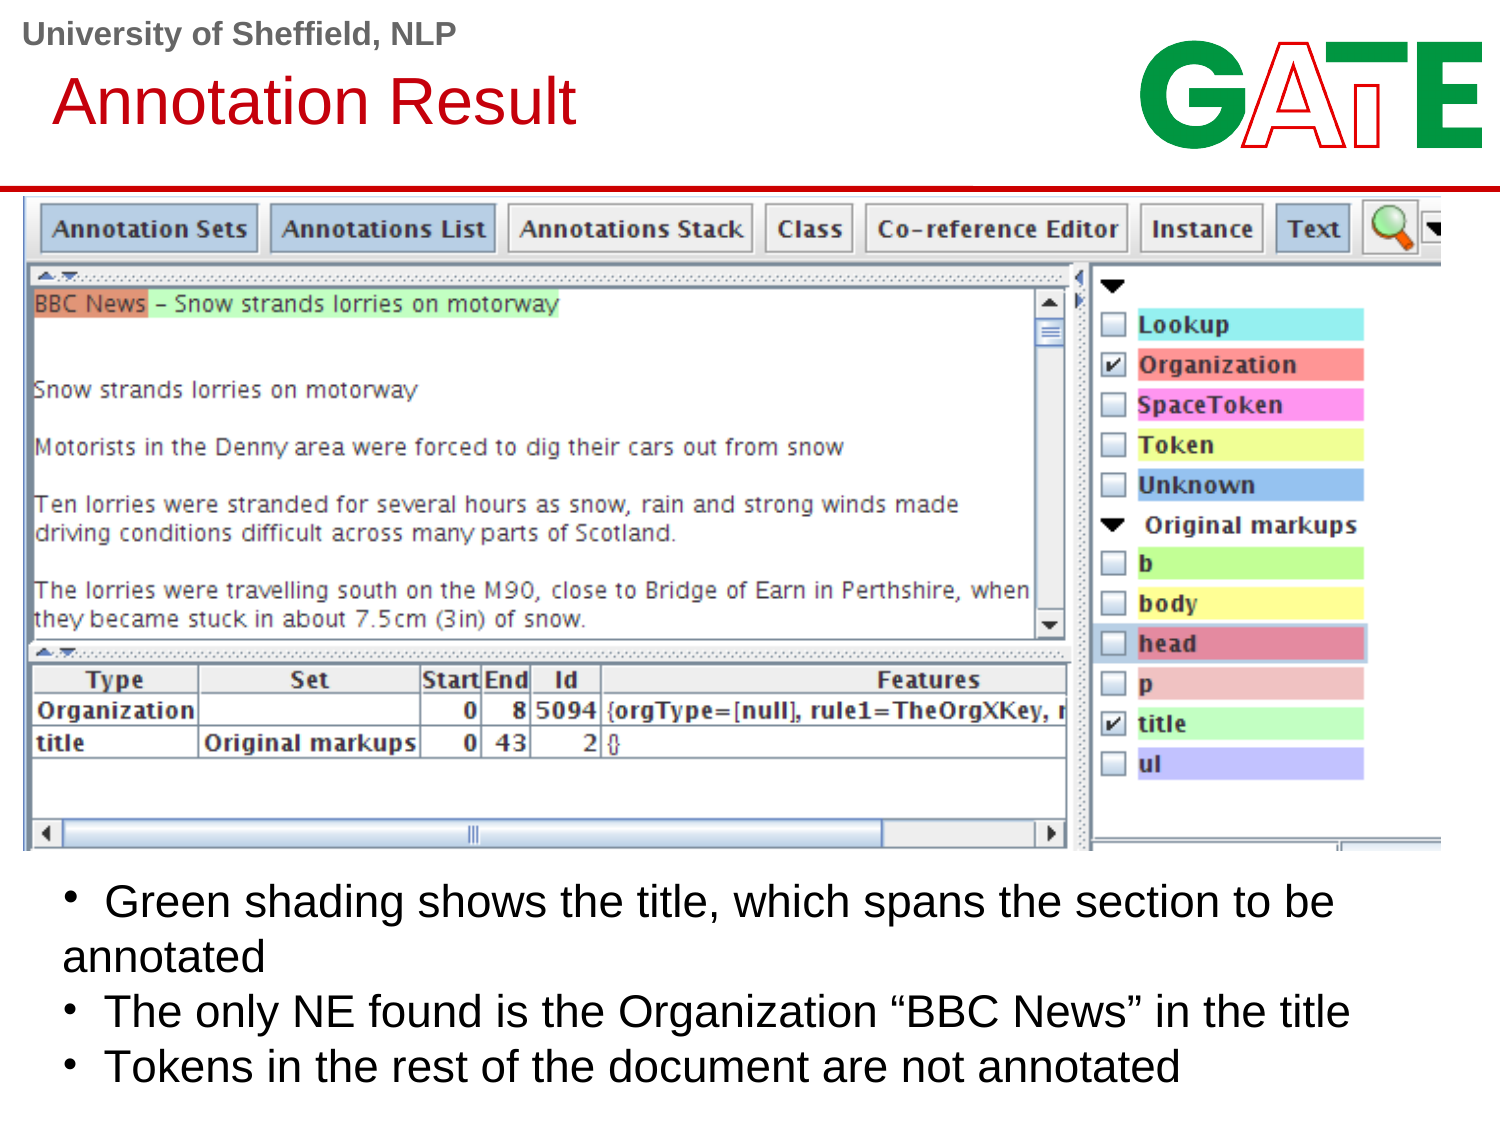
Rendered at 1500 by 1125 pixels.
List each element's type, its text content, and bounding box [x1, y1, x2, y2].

text_box Green shading shows the title, which spans the section to be annotated The only NE found is the Organization “BBC News” in the title Tokens in the rest of the document are not annotated [47, 859, 1465, 1040]
title Annotation Result [37, 0, 1380, 196]
picture [1380, 23, 1489, 166]
picture [23, 196, 1441, 851]
